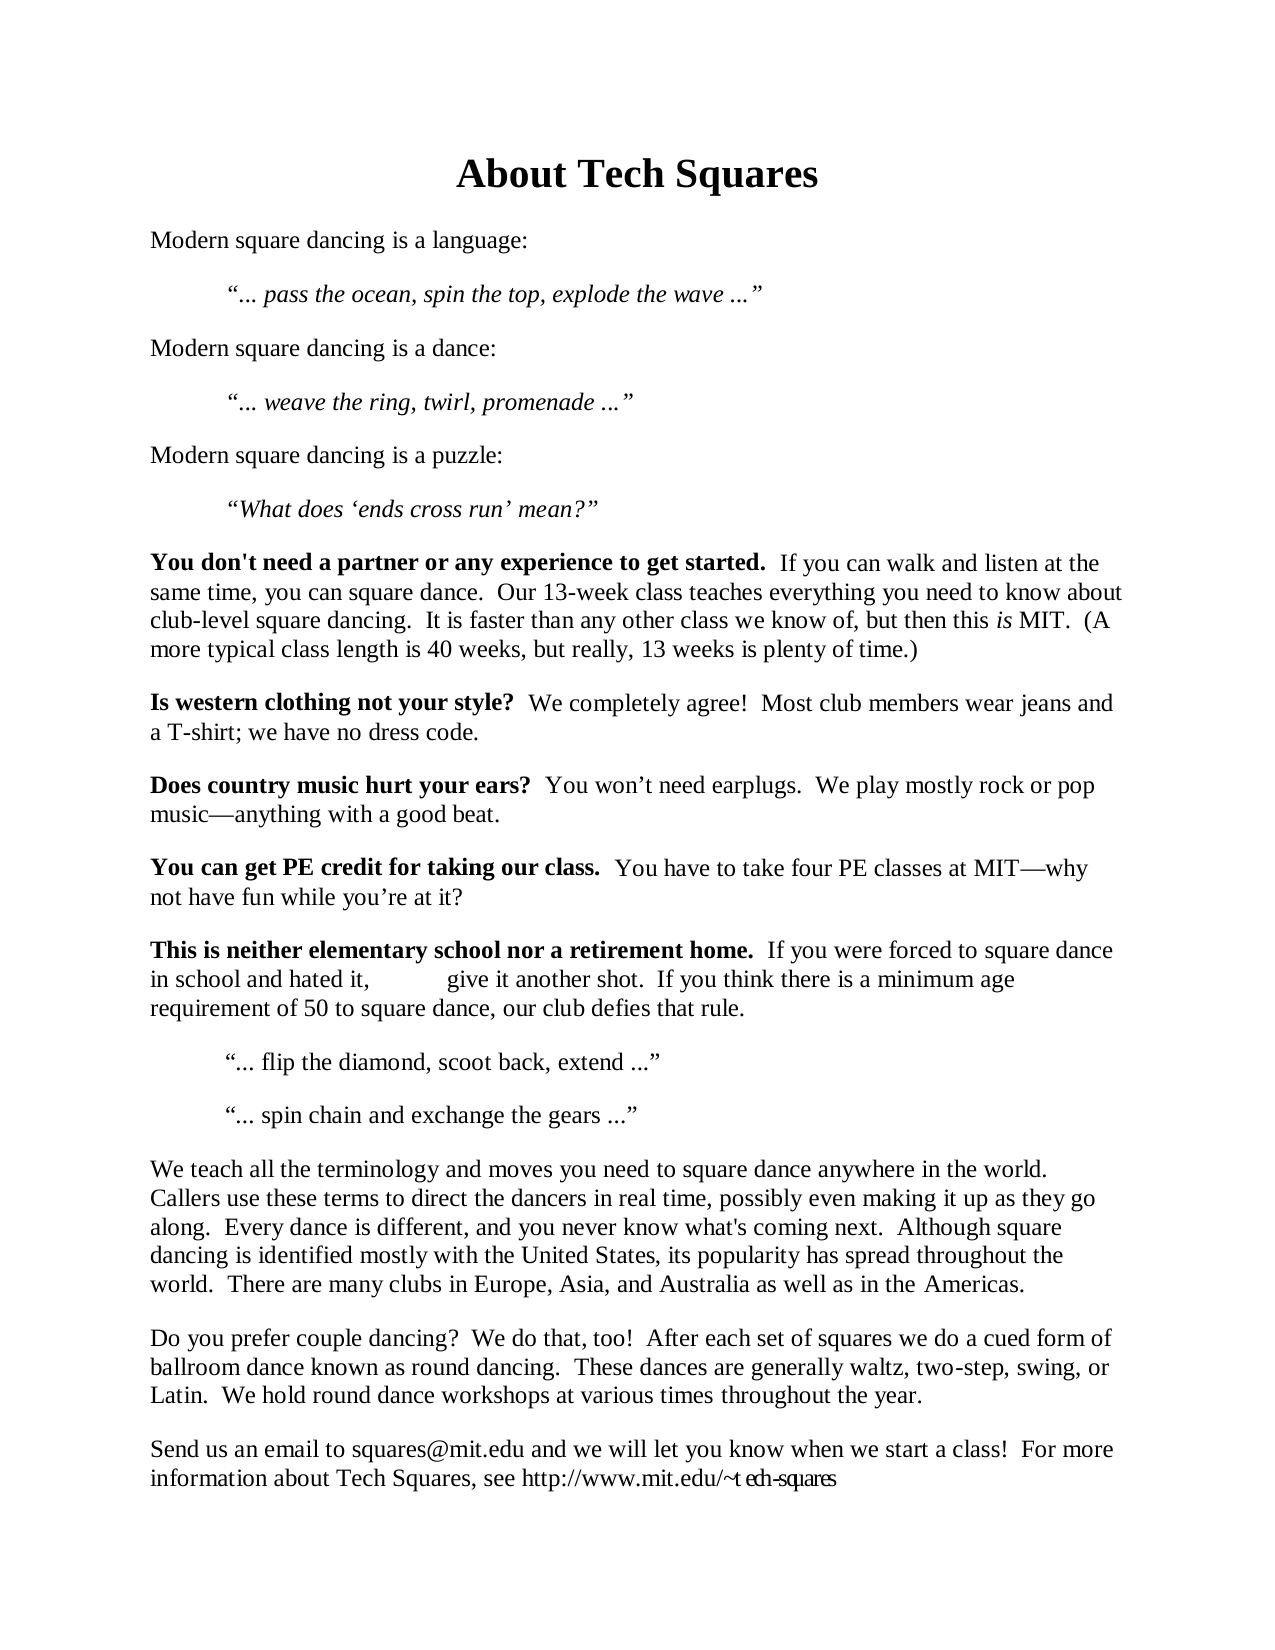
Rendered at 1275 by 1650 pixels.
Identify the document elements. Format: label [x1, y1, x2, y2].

picture [150, 150, 1126, 1501]
